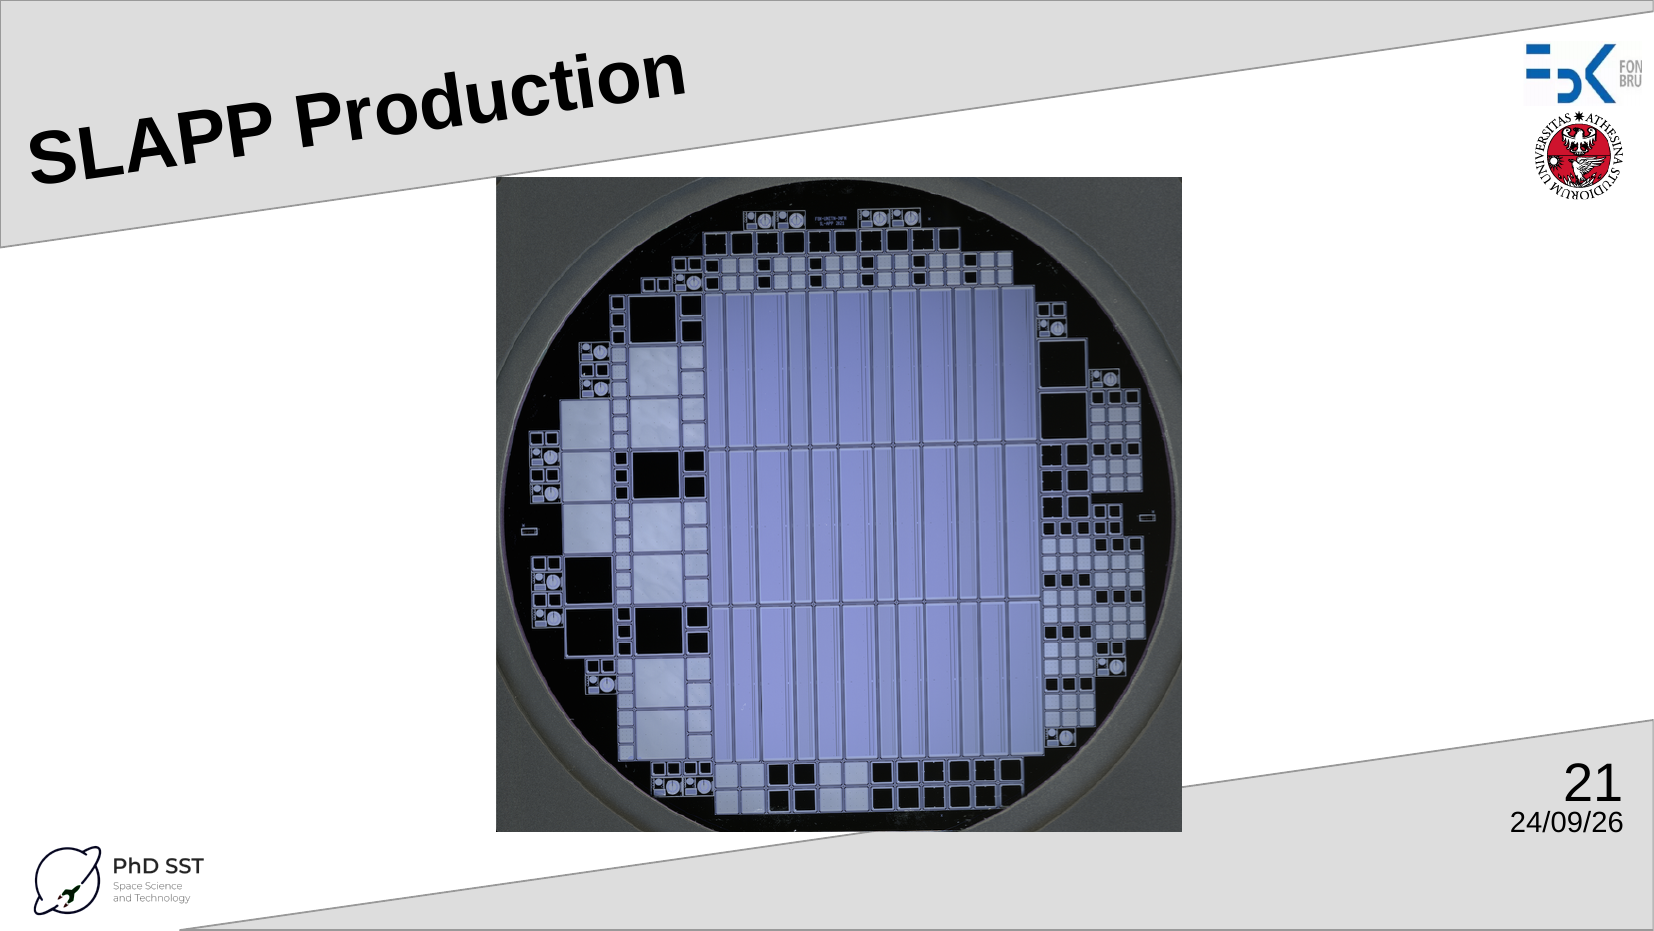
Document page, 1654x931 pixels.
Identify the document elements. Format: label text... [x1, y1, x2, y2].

title SLAPP Production [16, 0, 751, 245]
picture [1523, 41, 1642, 106]
picture [29, 840, 207, 916]
picture [496, 177, 1182, 832]
picture [1535, 111, 1625, 200]
